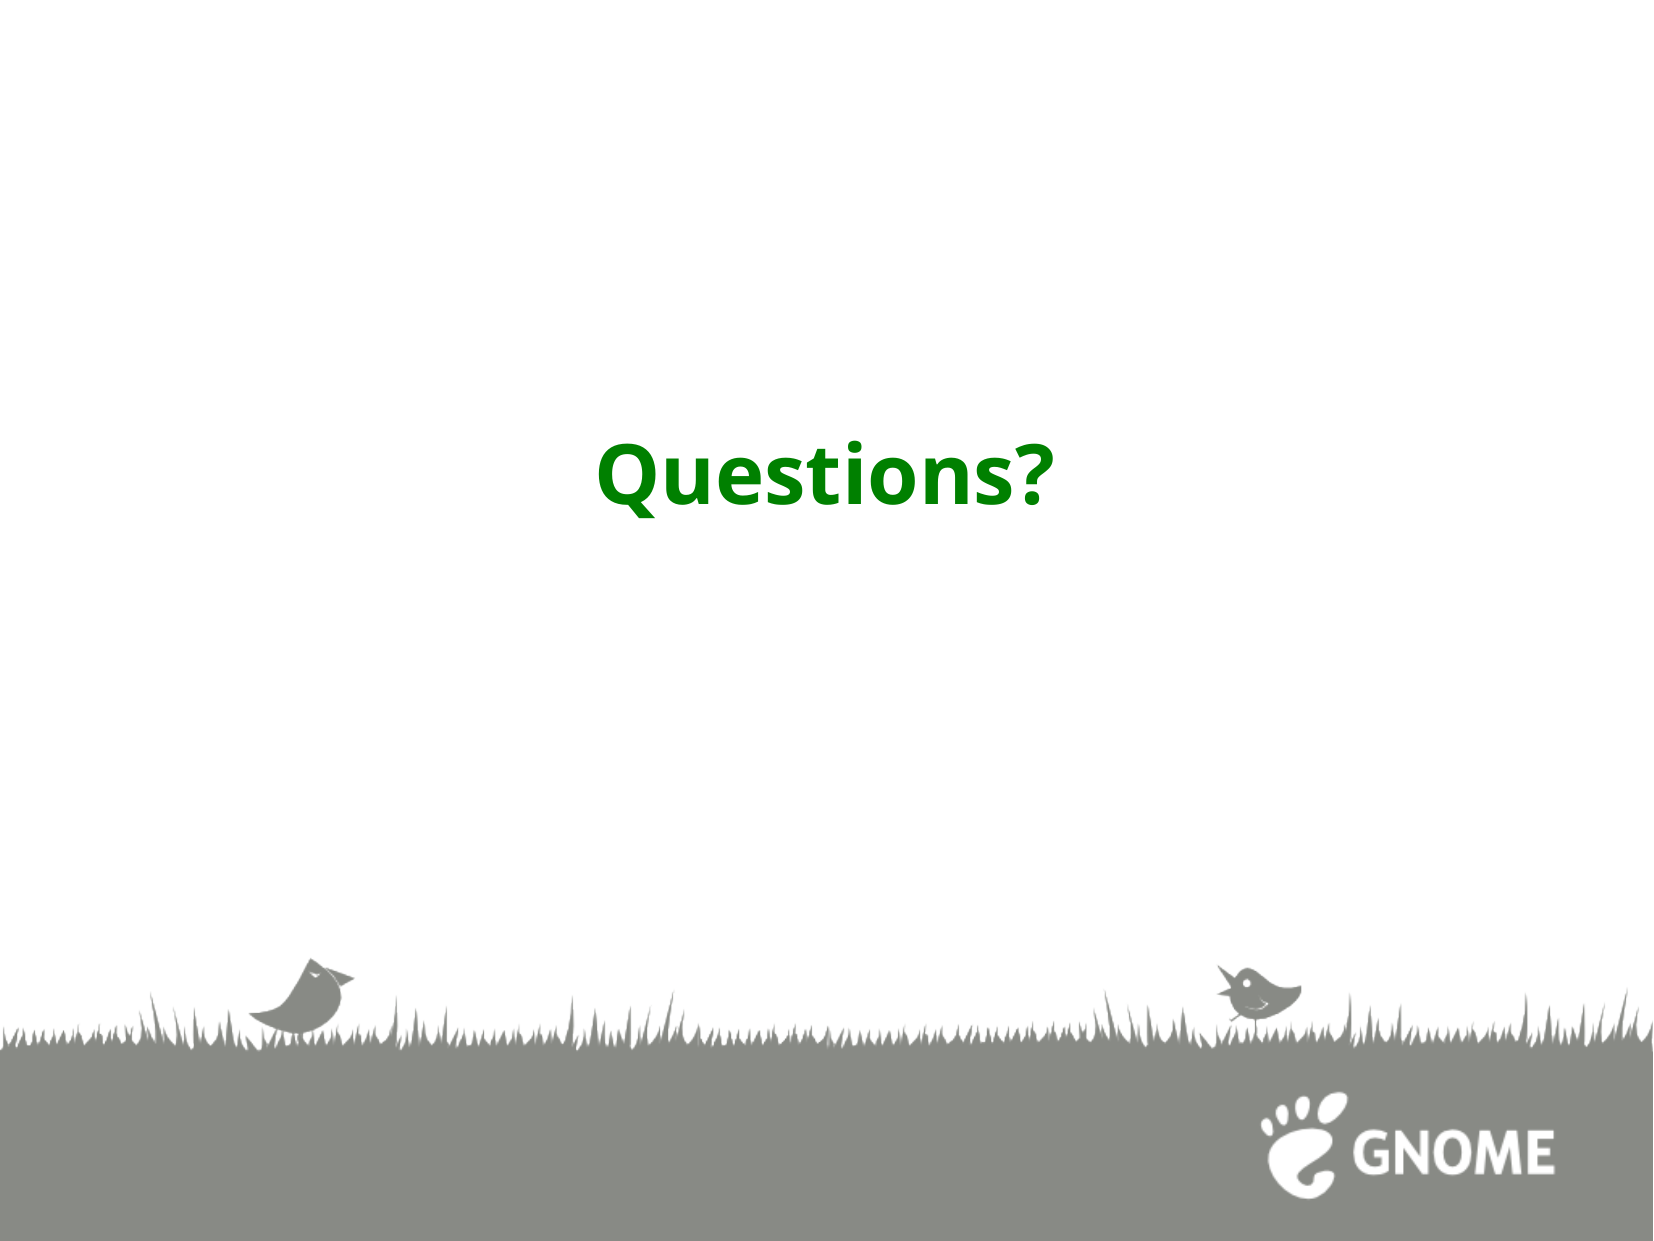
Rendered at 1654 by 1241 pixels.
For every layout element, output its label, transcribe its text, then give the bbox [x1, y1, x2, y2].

text_box Questions? [0, 407, 1650, 535]
picture [0, 0, 1653, 1241]
